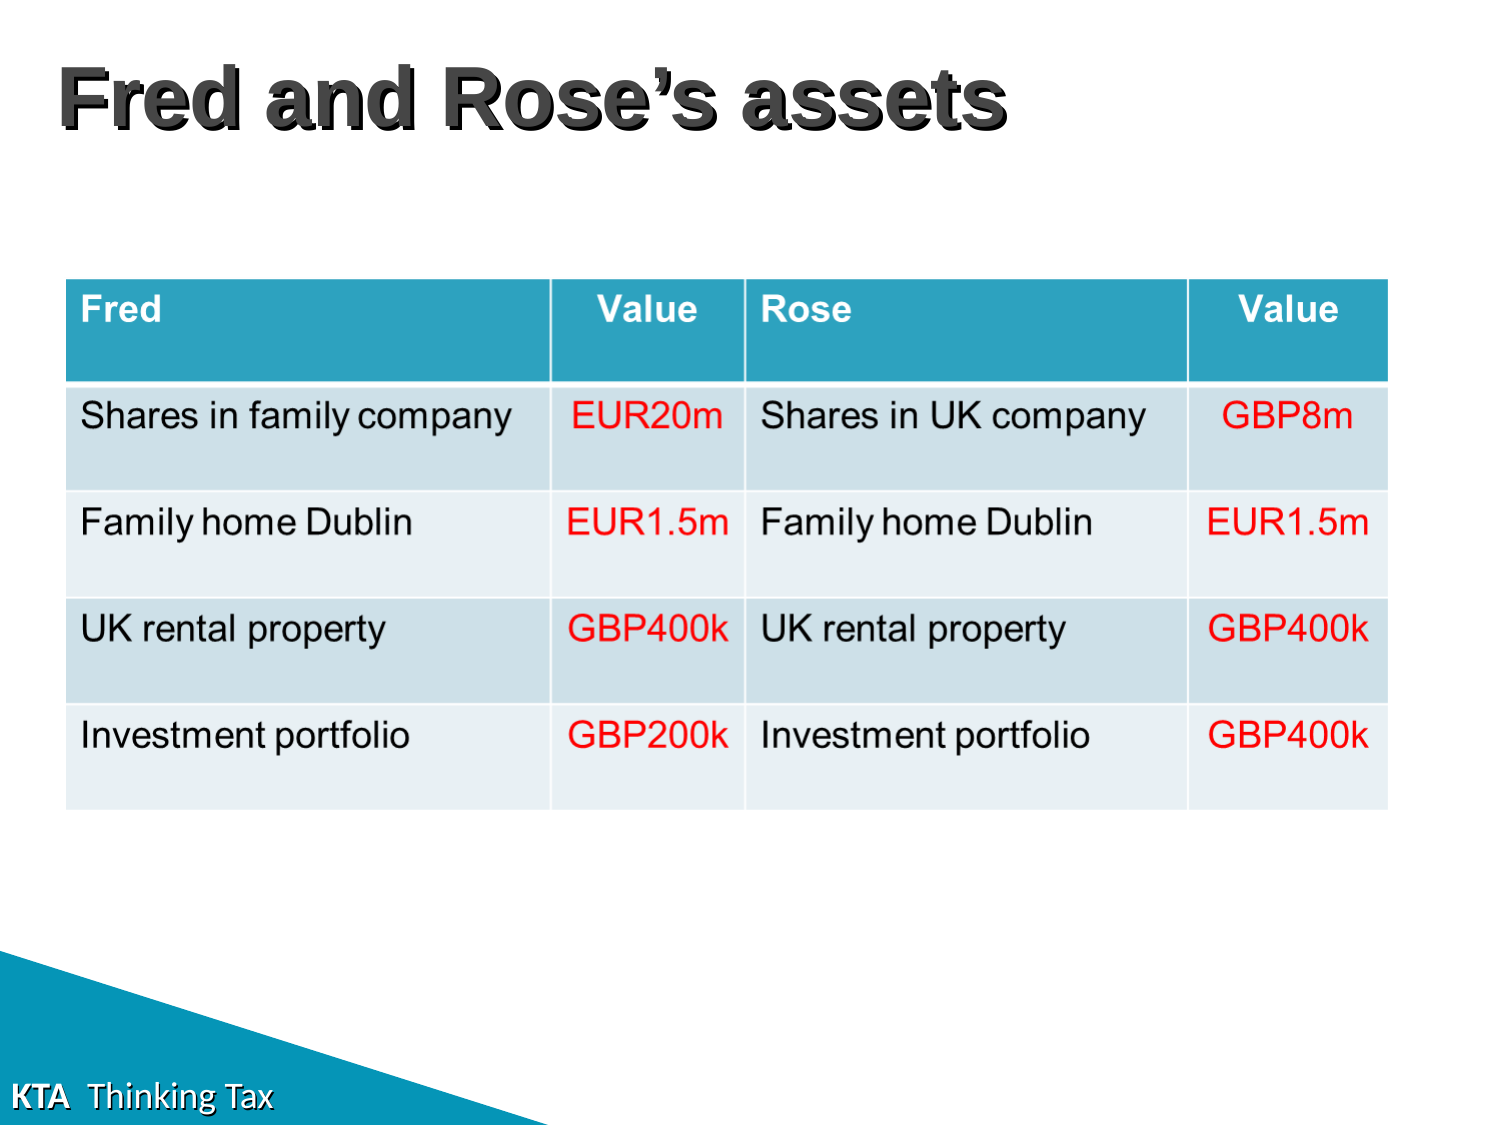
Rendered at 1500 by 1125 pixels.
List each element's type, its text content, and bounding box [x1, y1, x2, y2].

title Fred and Rose’s assets [41, 0, 1392, 187]
picture [64, 274, 1389, 812]
